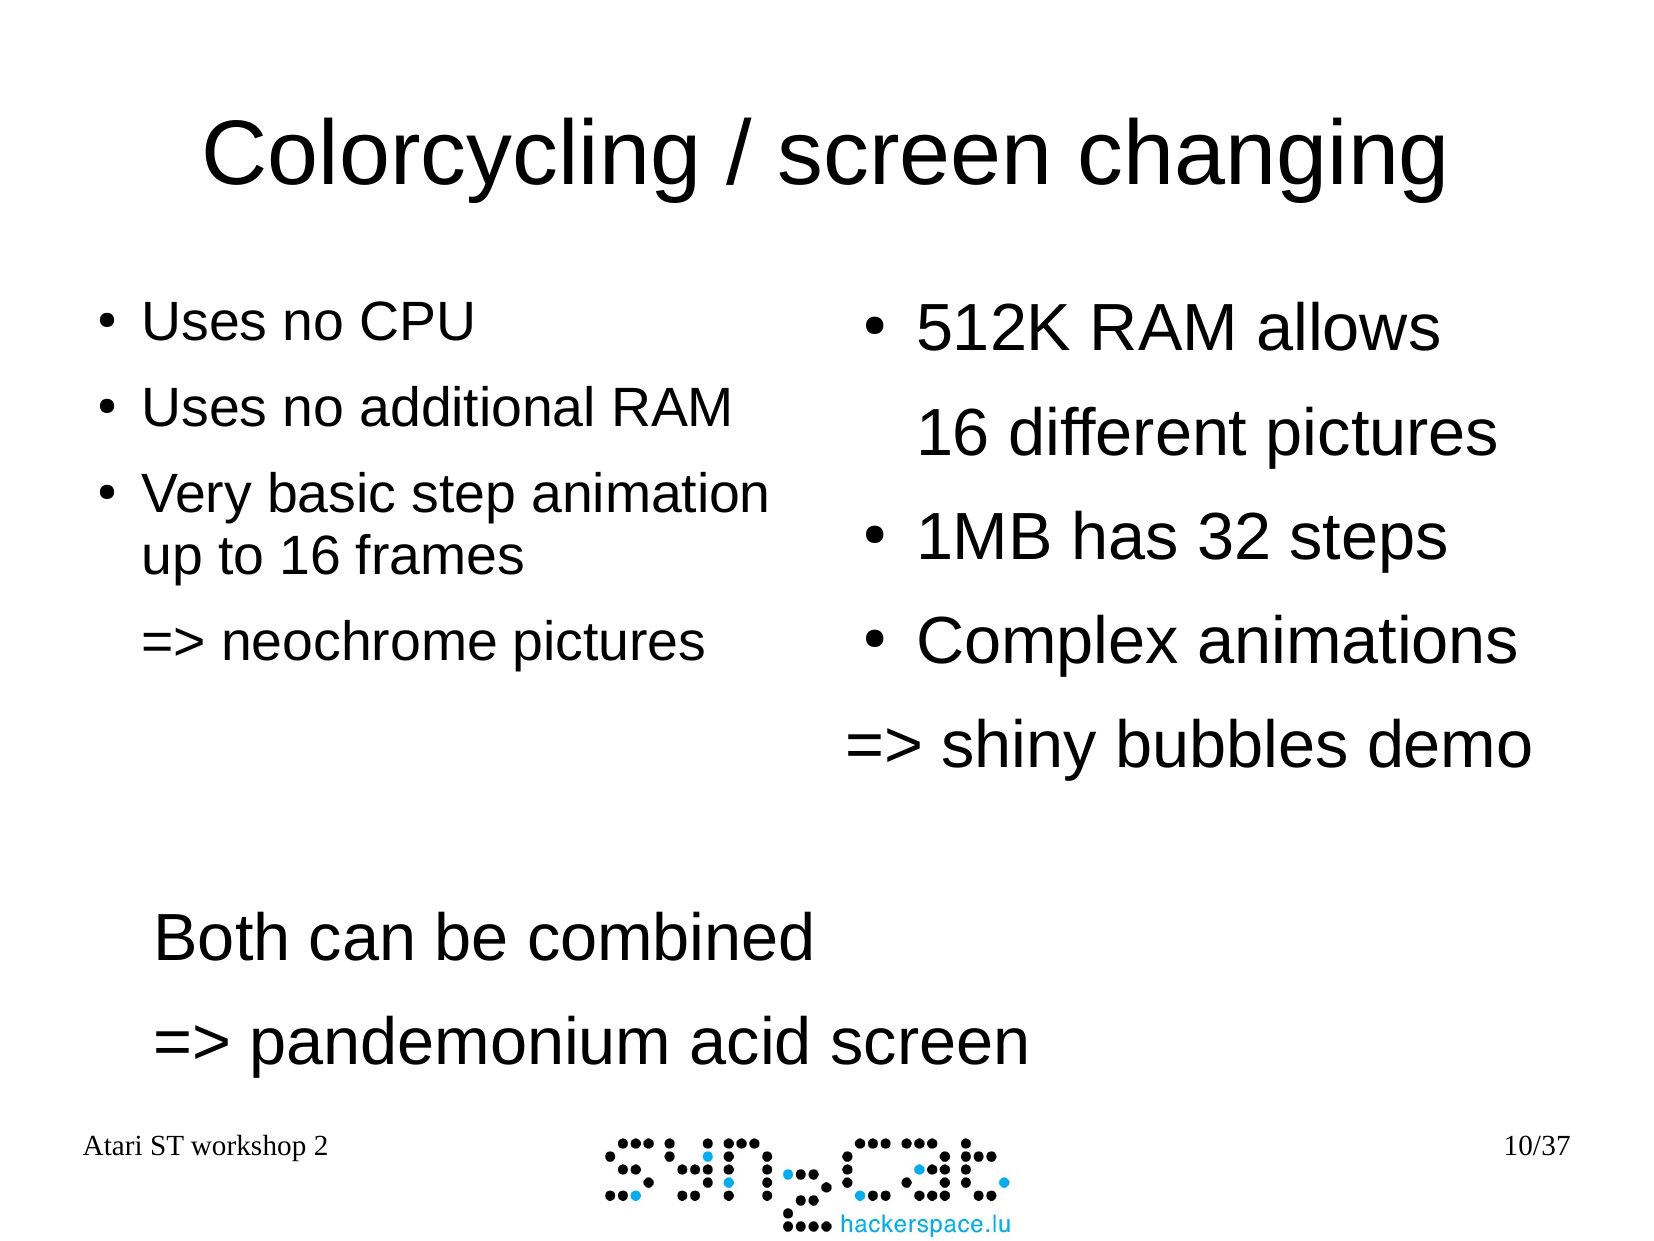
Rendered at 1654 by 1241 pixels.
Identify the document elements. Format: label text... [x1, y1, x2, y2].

list Both can be combined => pandemonium acid screen [82, 900, 1571, 1109]
list 512K RAM allows 16 different pictures 1MB has 32 steps Complex animations => shiny bubbles demo [845, 290, 1572, 788]
list Uses no CPU Uses no additional RAM Very basic step animation up to 16 frames => neochrome pictures [82, 290, 809, 681]
picture [600, 1124, 1025, 1241]
title Colorcycling / screen changing [82, 49, 1571, 257]
